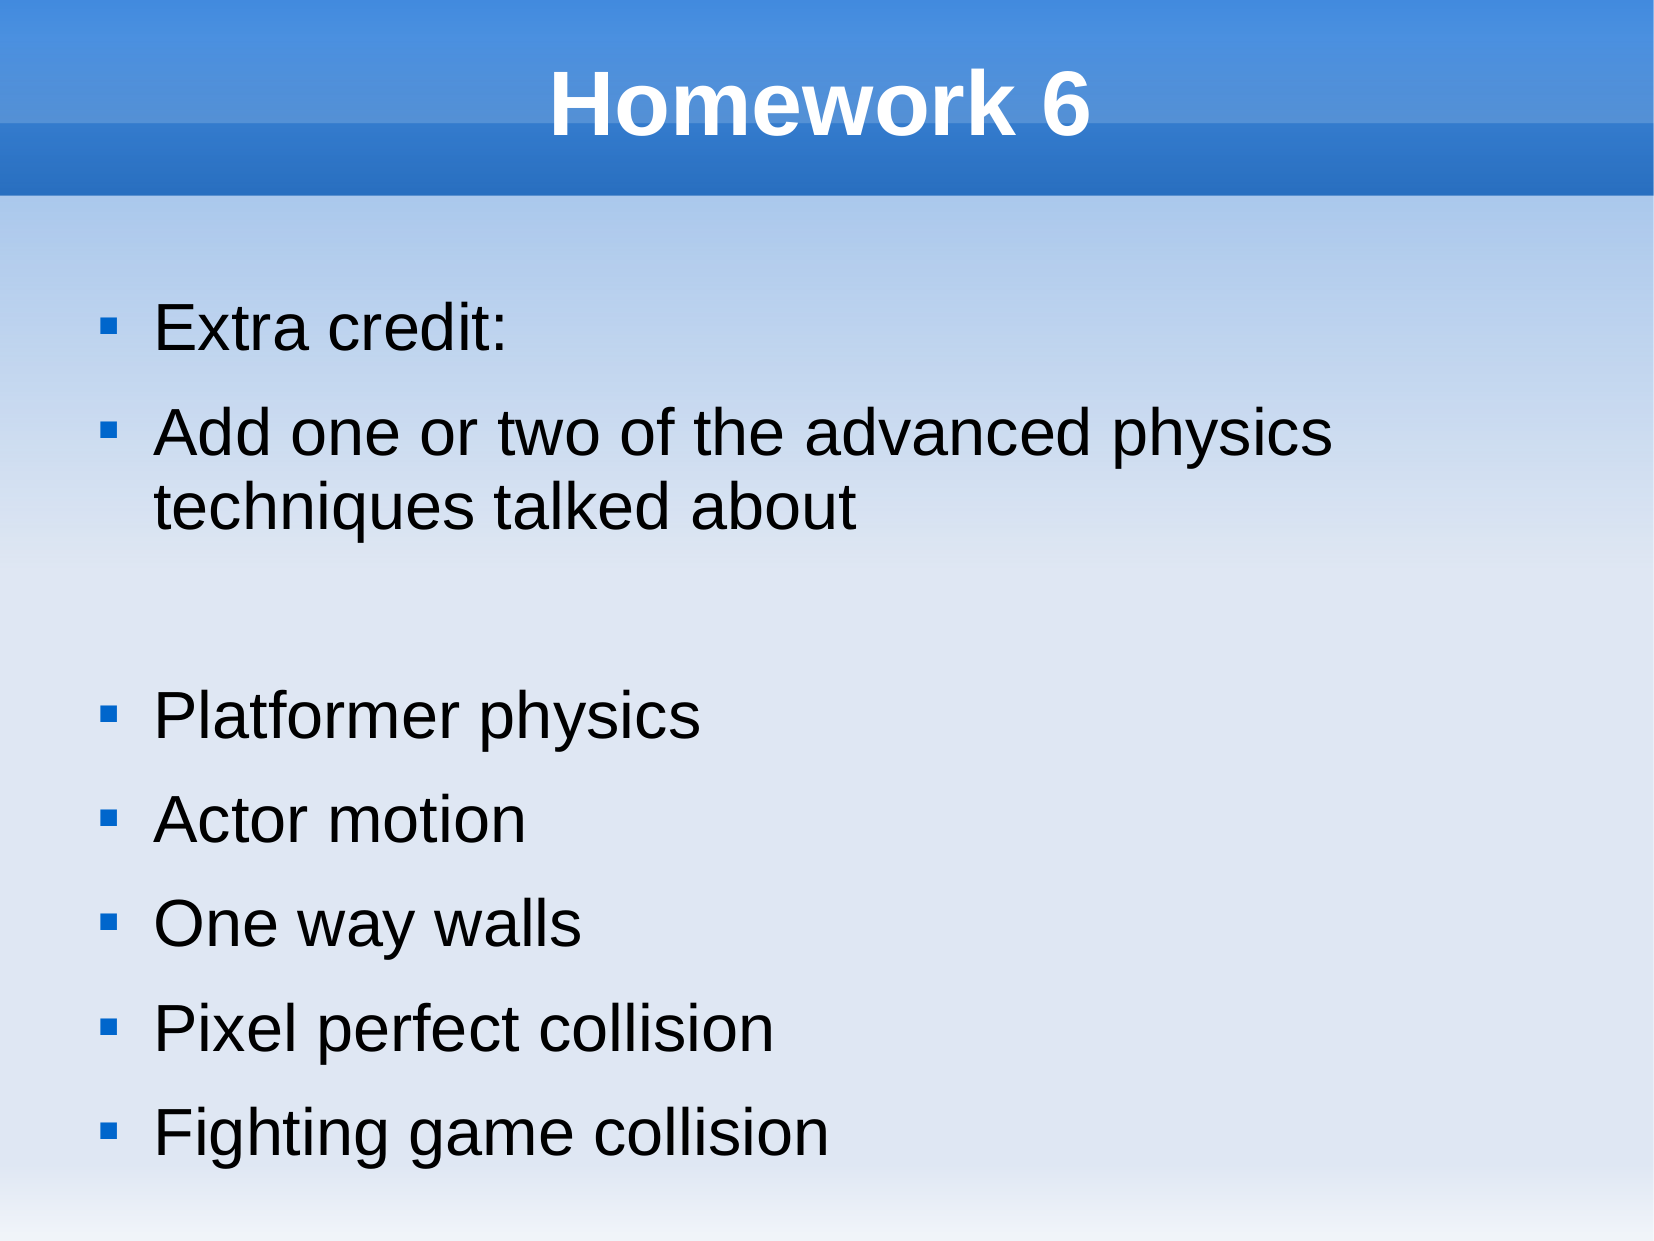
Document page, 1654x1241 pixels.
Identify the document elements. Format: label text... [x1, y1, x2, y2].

title Homework 6 [76, 0, 1565, 208]
picture [0, 0, 1654, 1241]
list Extra credit: Add one or two of the advanced physics techniques talked about Platformer physics Actor motion One way walls Pixel perfect collision Fighting game collision [82, 290, 1571, 1170]
